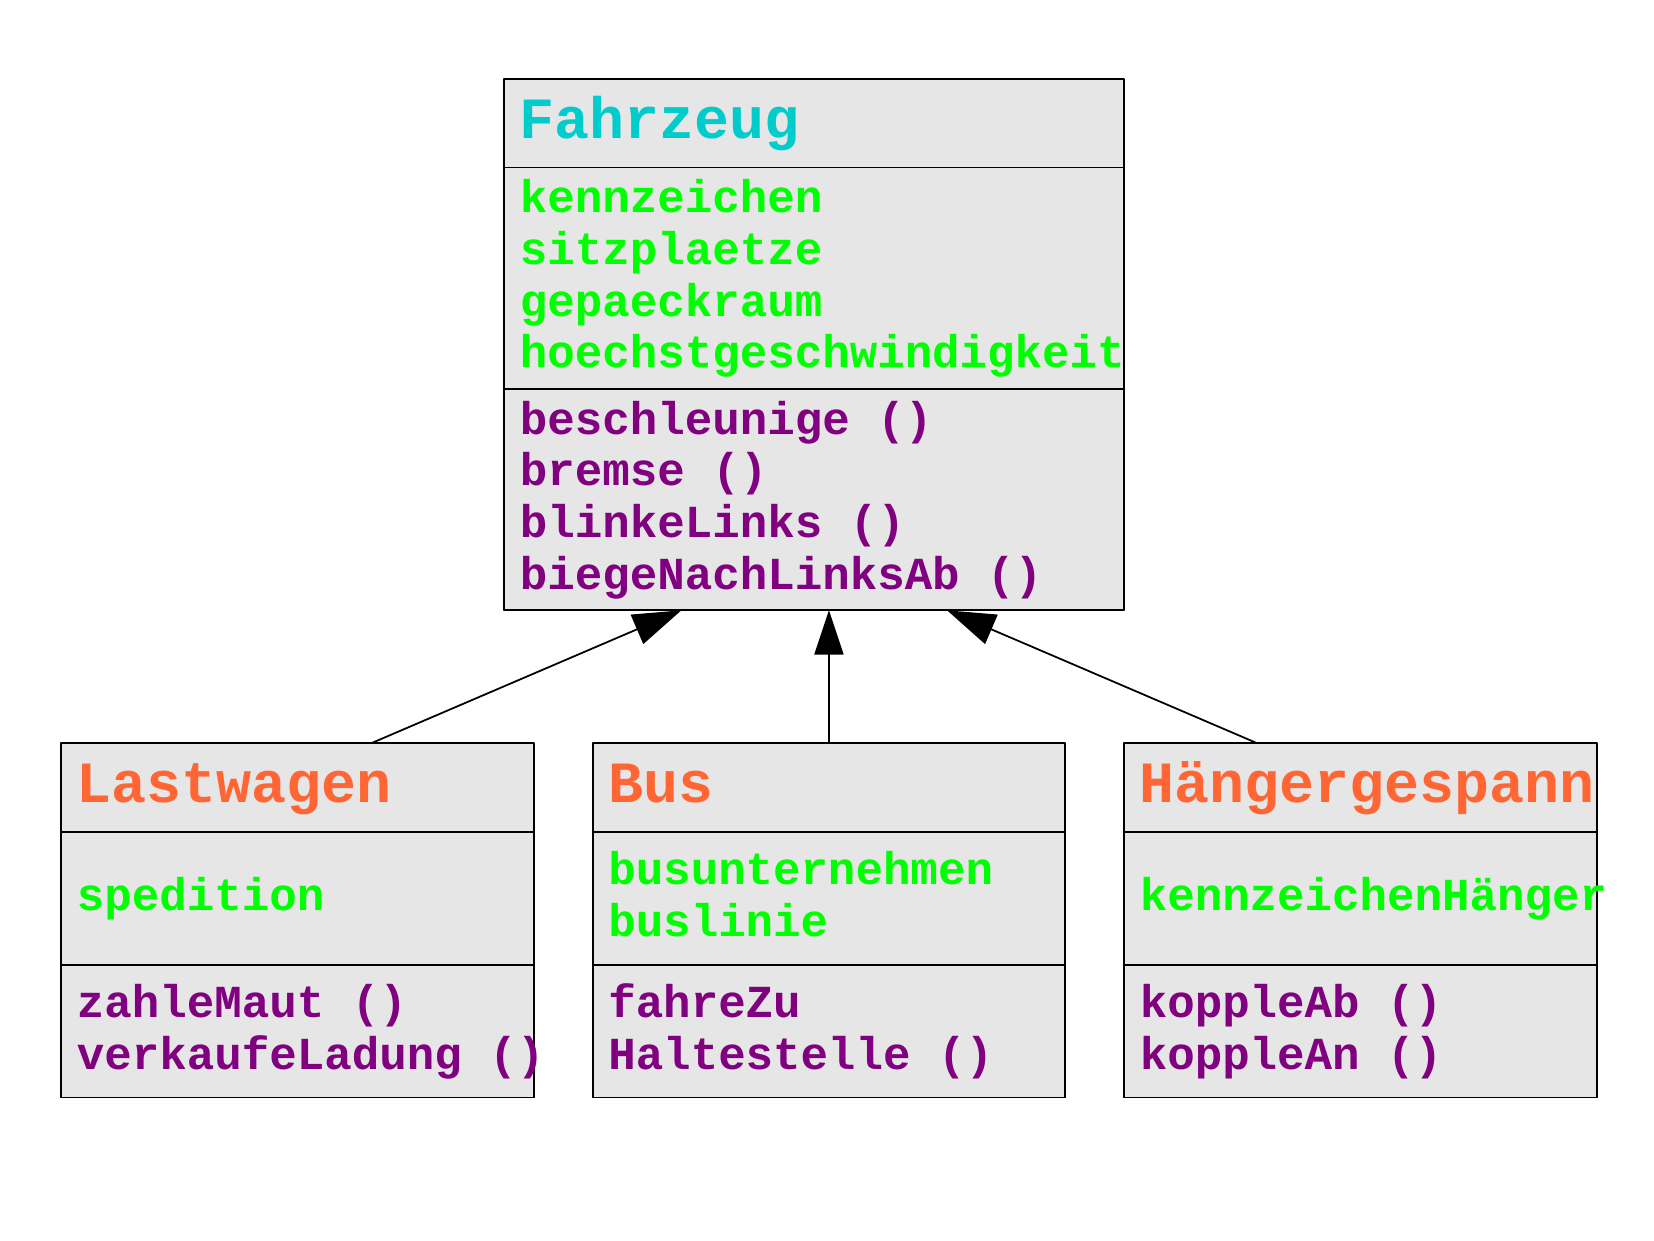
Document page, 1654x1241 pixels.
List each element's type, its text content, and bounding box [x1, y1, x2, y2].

text_box fahreZu Haltestelle () [592, 964, 1066, 1098]
text_box kennzeichen sitzplaetze gepaeckraum hoechstgeschwindigkeit [504, 167, 1125, 388]
text_box koppleAb () koppleAn () [1124, 964, 1597, 1098]
text_box zahleMaut () verkaufeLadung () [61, 964, 534, 1098]
text_box Lastwagen [61, 743, 534, 831]
text_box busunternehmen buslinie [592, 831, 1066, 964]
text_box Bus [592, 743, 1066, 831]
text_box kennzeichenHänger [1124, 831, 1597, 964]
text_box Fahrzeug [504, 78, 1125, 167]
text_box Hängergespann [1124, 743, 1597, 831]
text_box beschleunige () bremse () blinkeLinks () biegeNachLinksAb () [504, 388, 1125, 611]
text_box spedition [61, 831, 534, 964]
